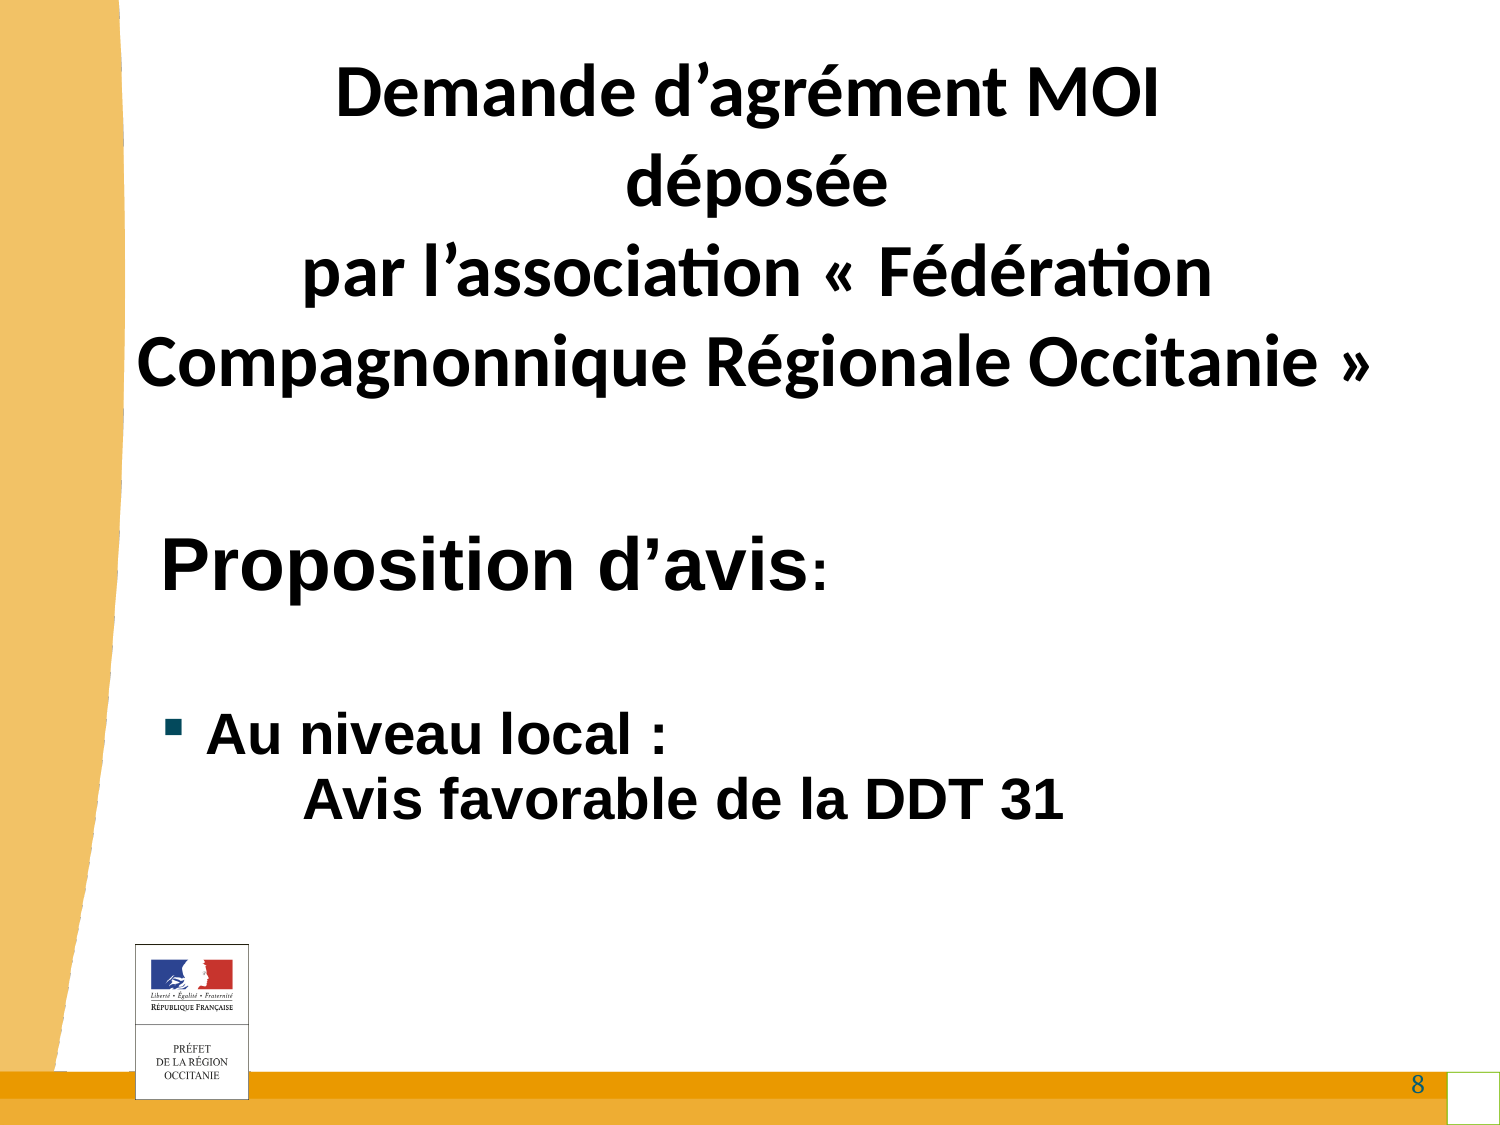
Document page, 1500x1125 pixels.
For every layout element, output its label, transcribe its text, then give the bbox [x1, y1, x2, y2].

slide_number <numéro> [1299, 1042, 1425, 1103]
list Proposition d’avis: Au niveau local : Avis favorable de la DDT 31 [145, 402, 1418, 993]
title Demande d’agrément MOI déposée par l’association « Fédération Compagnonnique Régionale Occitanie » [82, 153, 1433, 402]
picture [0, 0, 1500, 1125]
